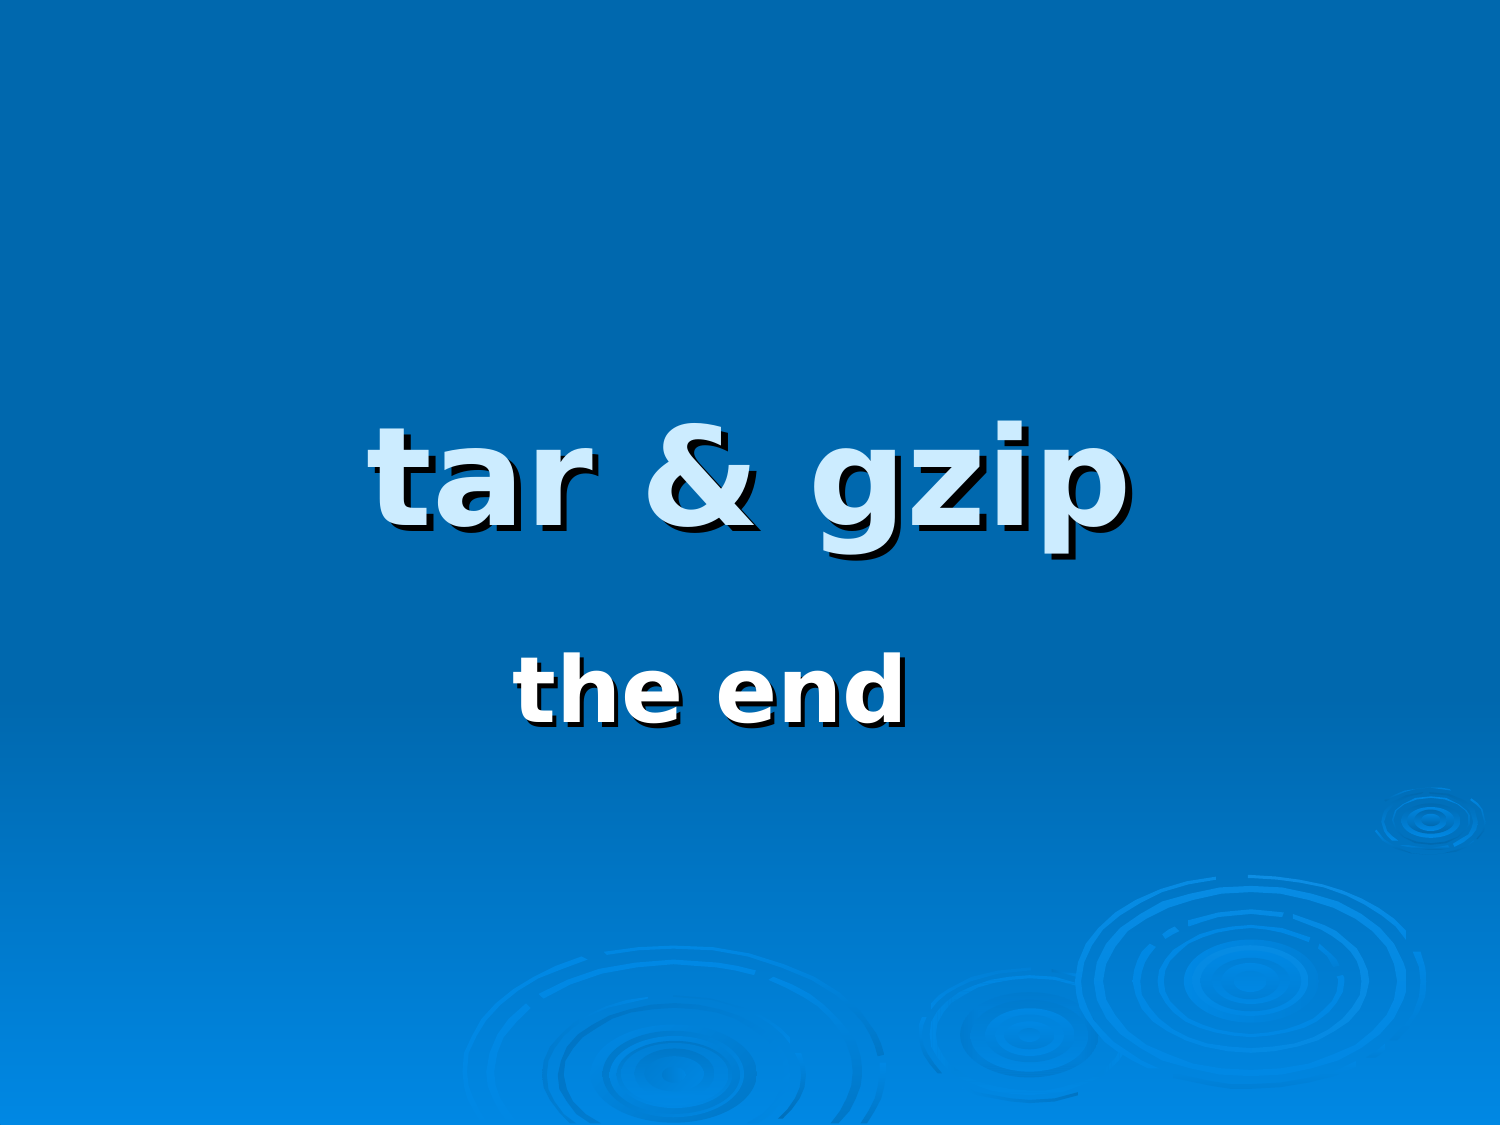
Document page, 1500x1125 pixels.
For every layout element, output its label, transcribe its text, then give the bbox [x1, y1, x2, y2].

subtitle the end [146, 629, 1276, 918]
title tar & gzip [112, 277, 1388, 563]
